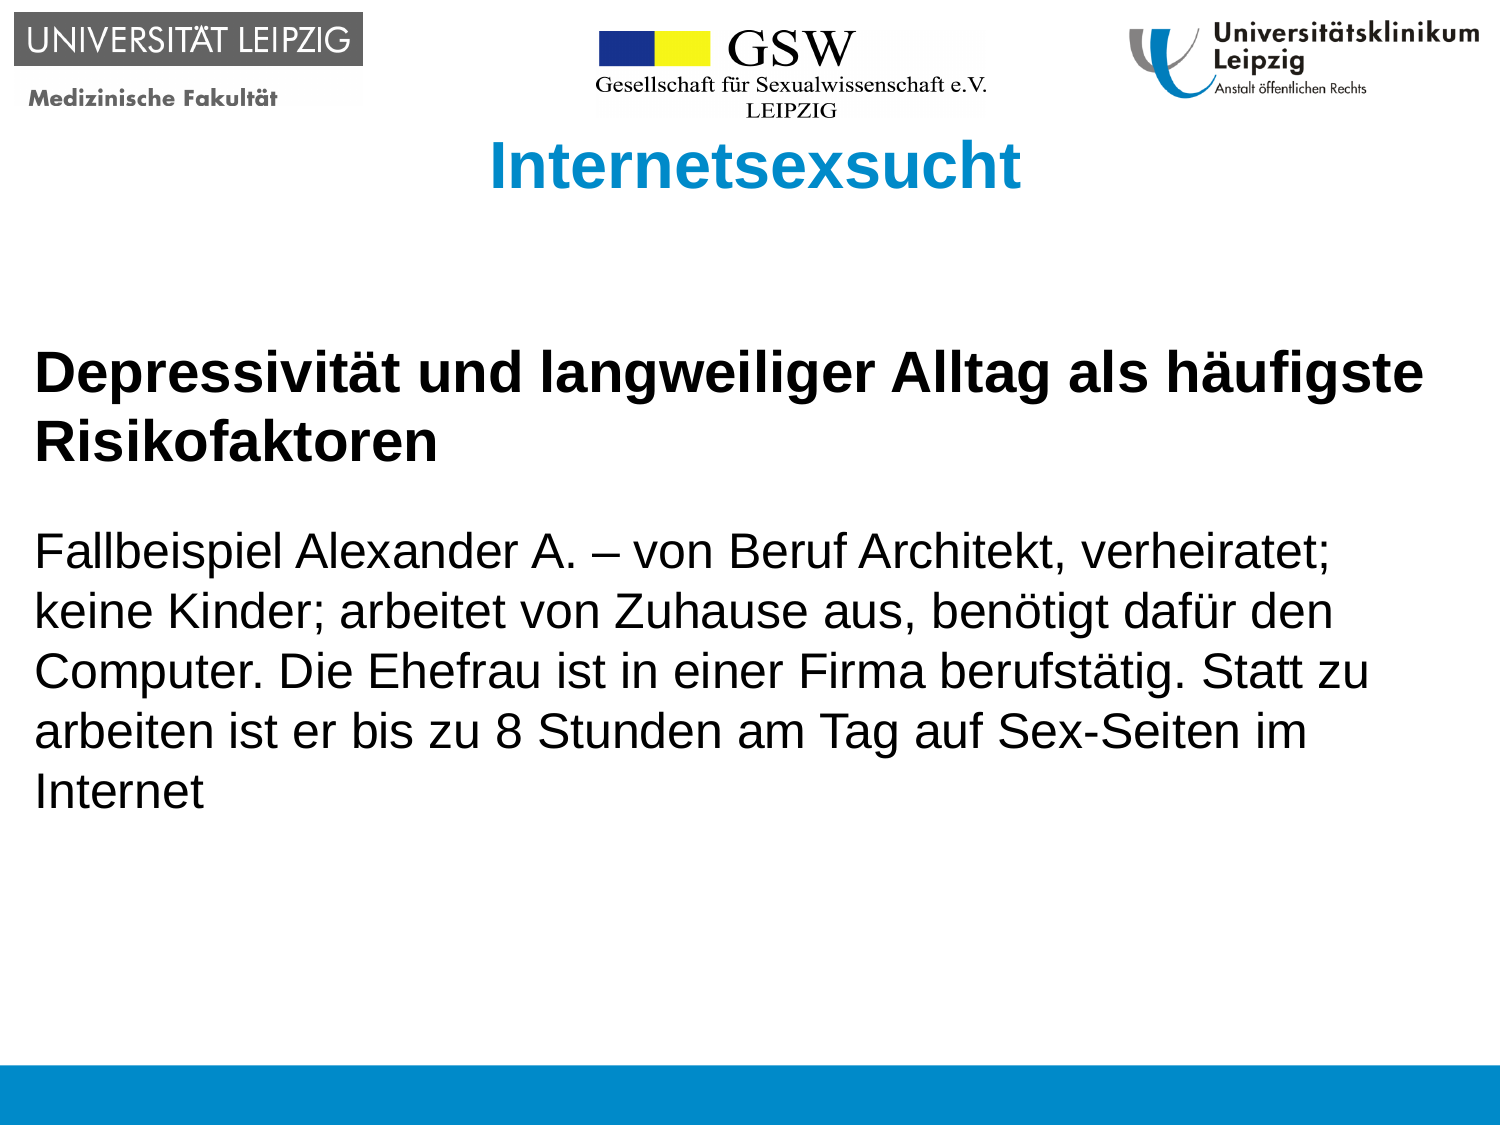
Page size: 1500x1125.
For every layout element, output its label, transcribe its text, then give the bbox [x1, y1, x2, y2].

picture [596, 30, 986, 118]
picture [1126, 18, 1481, 101]
picture [14, 12, 363, 106]
title Internetsexsucht [64, 125, 1447, 279]
list Depressivität und langweiliger Alltag als häufigste Risikofaktoren Fallbeispiel Alexander A. – von Beruf Architekt, verheiratet; keine Kinder; arbeitet von Zuhause aus, benötigt dafür den Computer. Die Ehefrau ist in einer Firma berufstätig. Statt zu arbeiten ist er bis zu 8 Stunden am Tag auf Sex-Seiten im Internet [19, 326, 1470, 1041]
